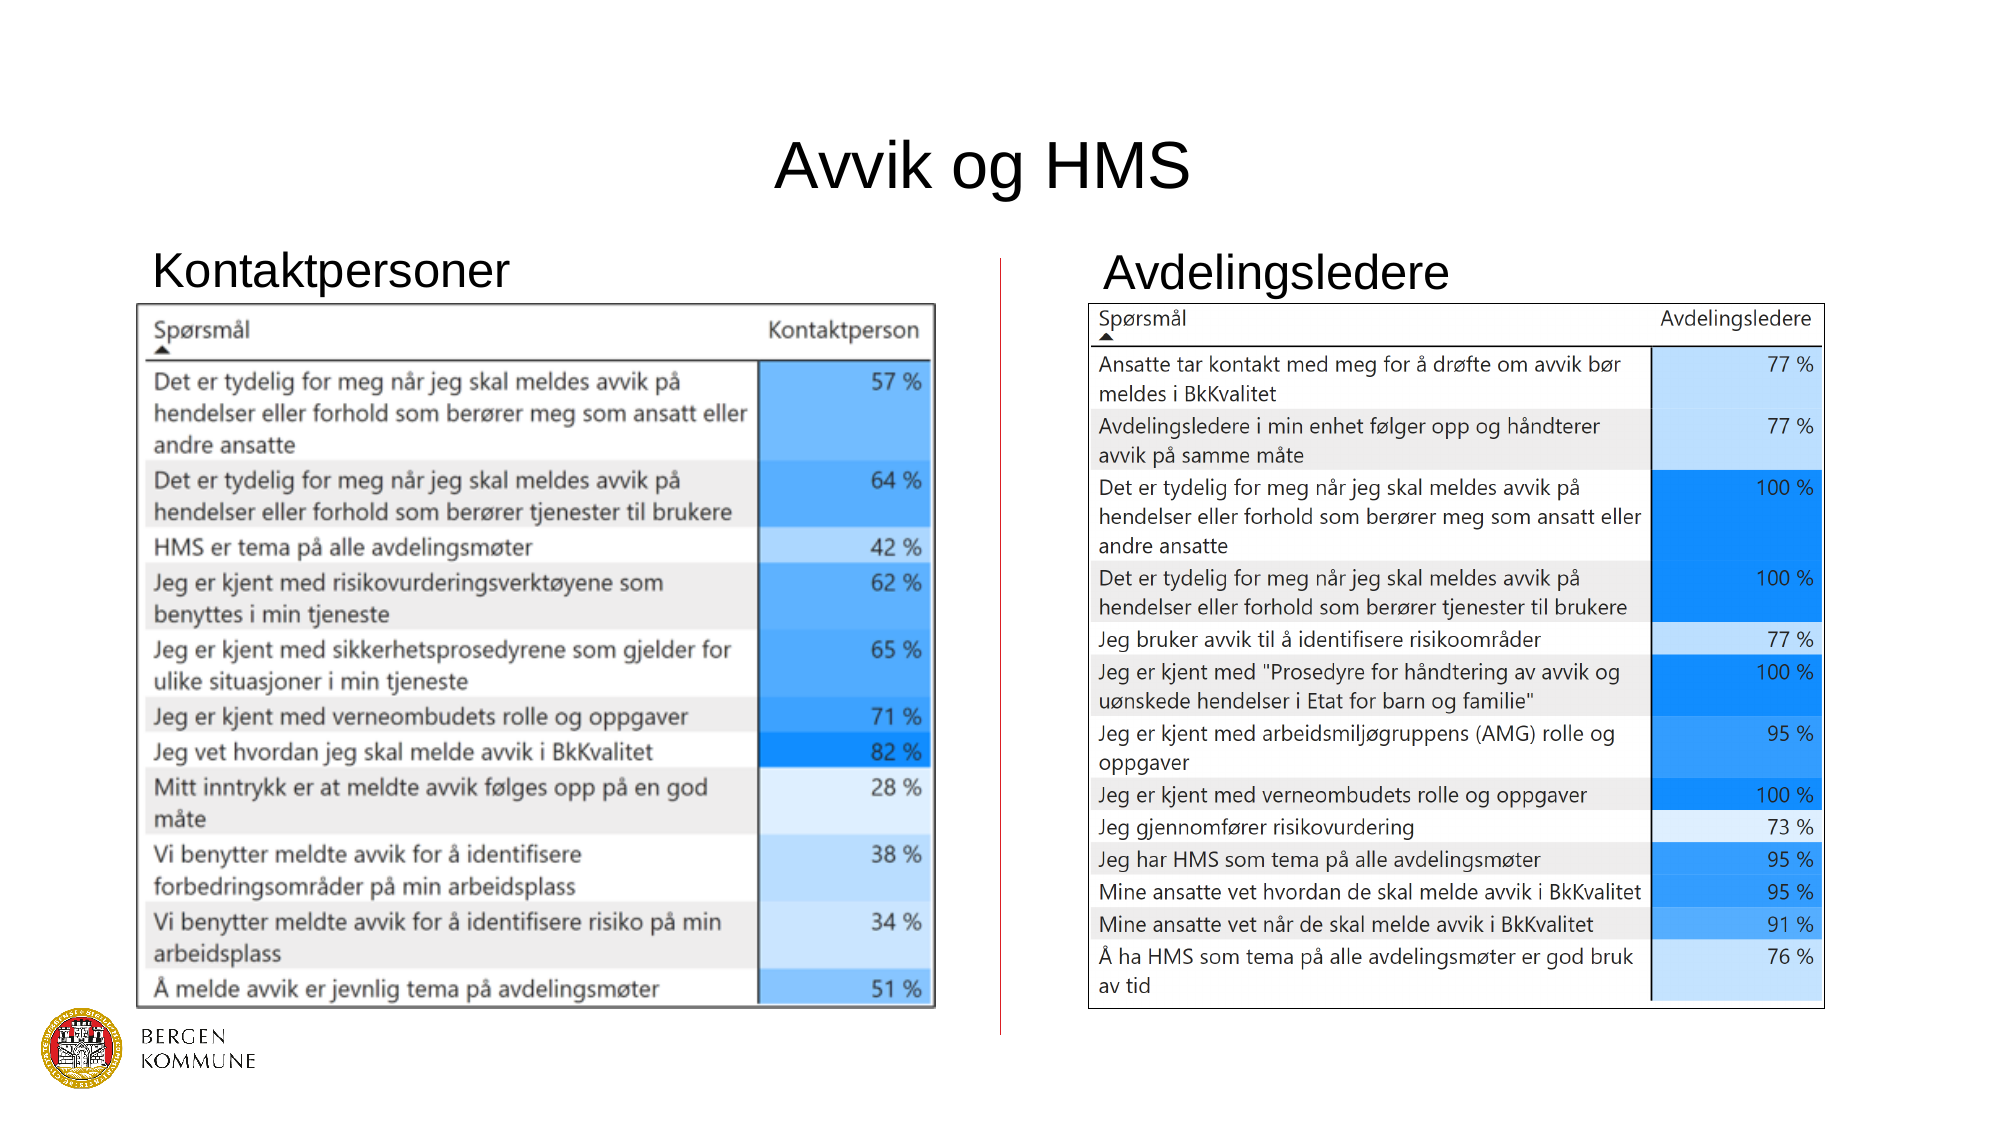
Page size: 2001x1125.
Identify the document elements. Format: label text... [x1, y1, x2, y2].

text_box Kontaktpersoner [137, 231, 735, 303]
picture [1088, 303, 1824, 1008]
title Avvik og HMS [137, 76, 1863, 259]
picture [136, 303, 936, 1009]
text_box Avdelingsledere [1088, 232, 1687, 308]
